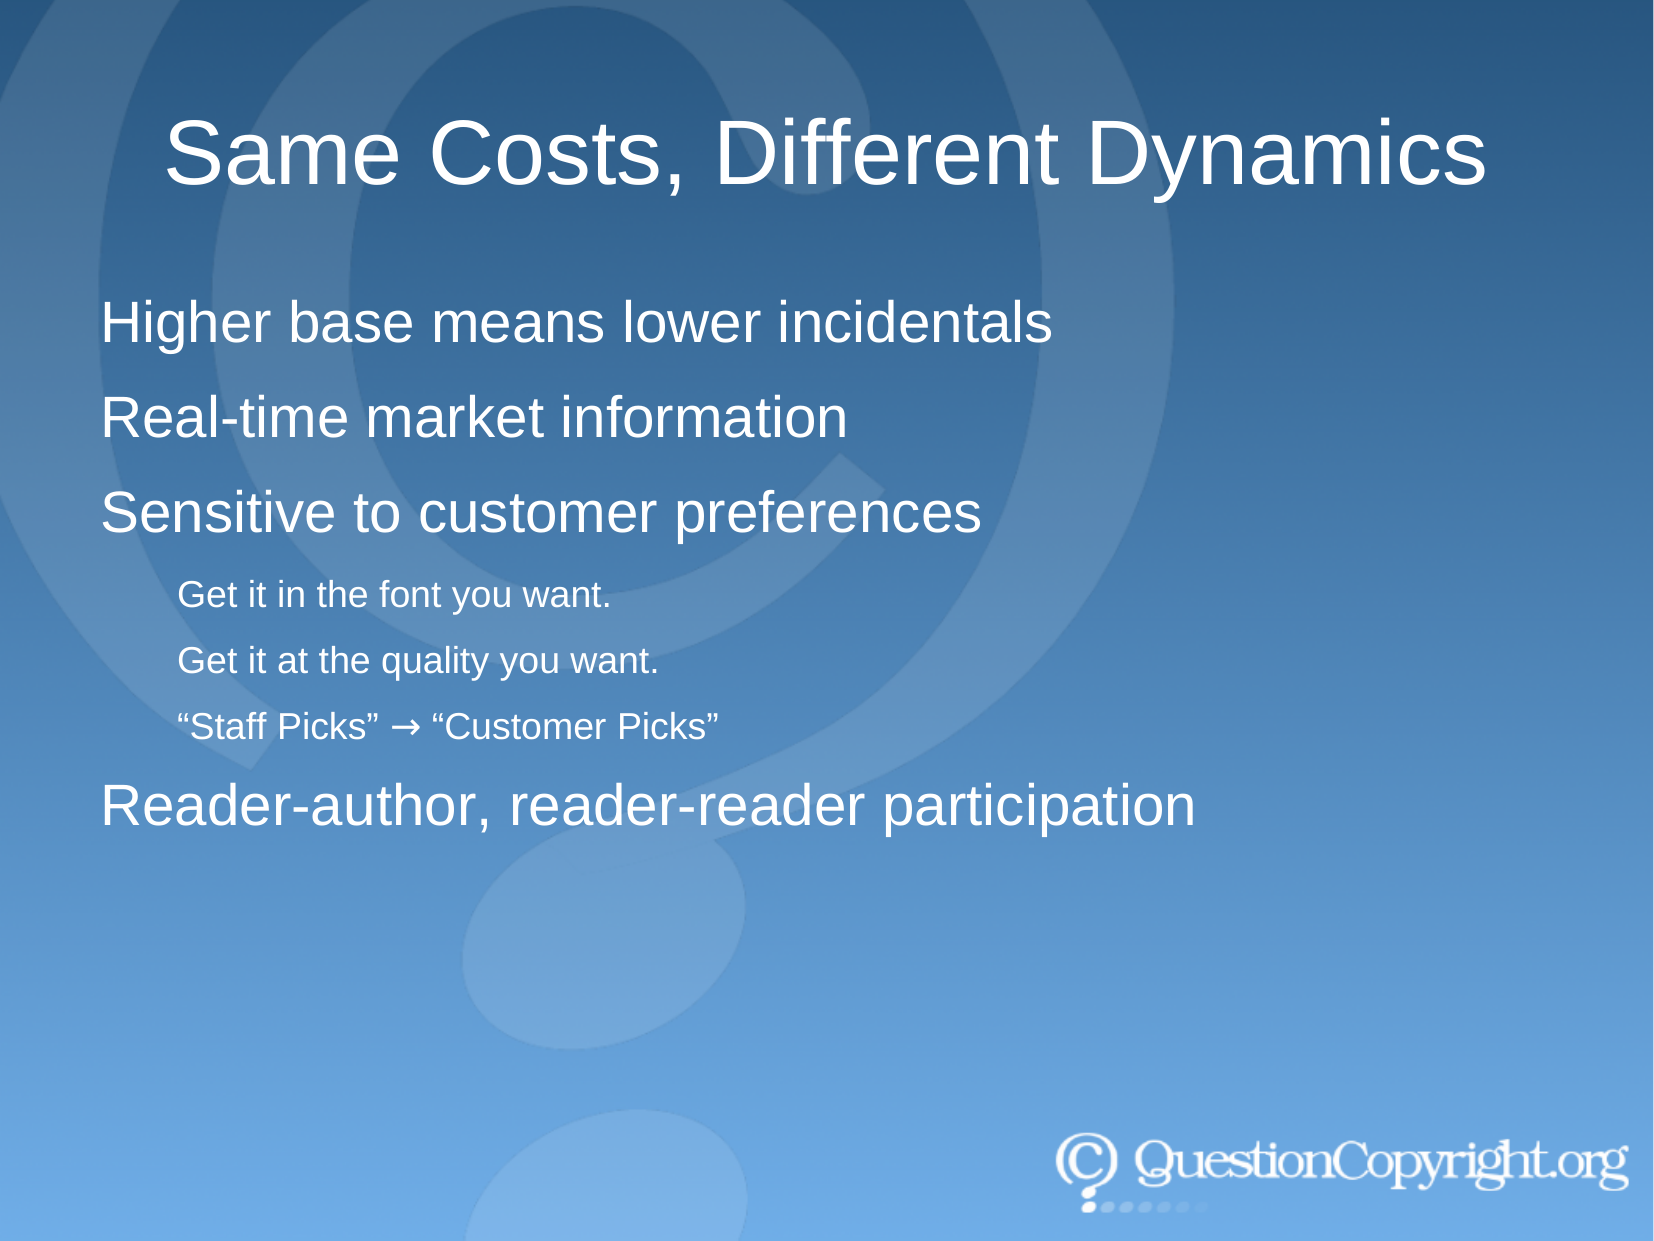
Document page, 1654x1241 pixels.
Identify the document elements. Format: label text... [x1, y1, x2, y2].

title Same Costs, Different Dynamics [82, 56, 1571, 250]
picture [0, 0, 1654, 1241]
list Higher base means lower incidentals Real-time market information Sensitive to customer preferences Get it in the font you want. Get it at the quality you want. “Staff Picks” → “Customer Picks” Reader-author, reader-reader participation [82, 290, 1571, 1094]
